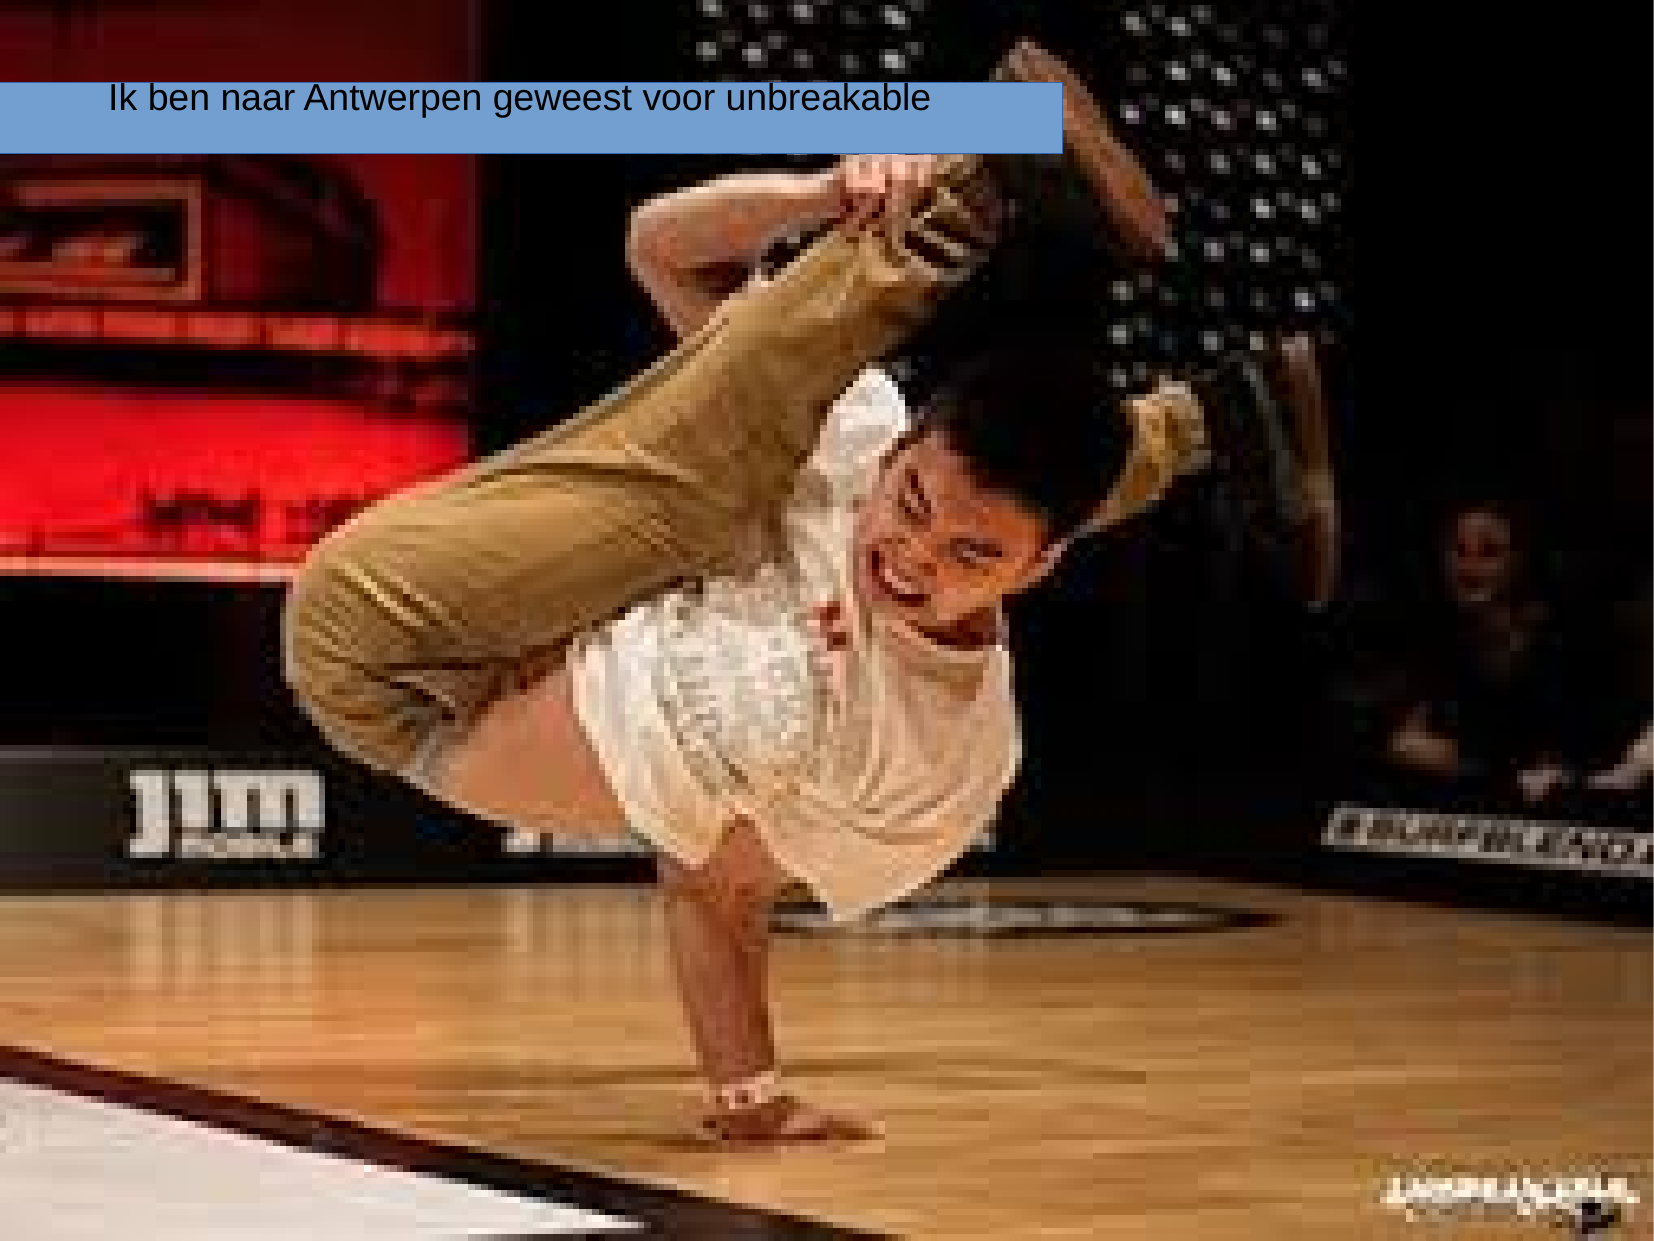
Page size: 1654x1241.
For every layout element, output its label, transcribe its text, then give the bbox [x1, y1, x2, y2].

picture [0, 0, 1654, 1241]
text_box Ik ben naar Antwerpen geweest voor unbreakable [0, 82, 1063, 154]
